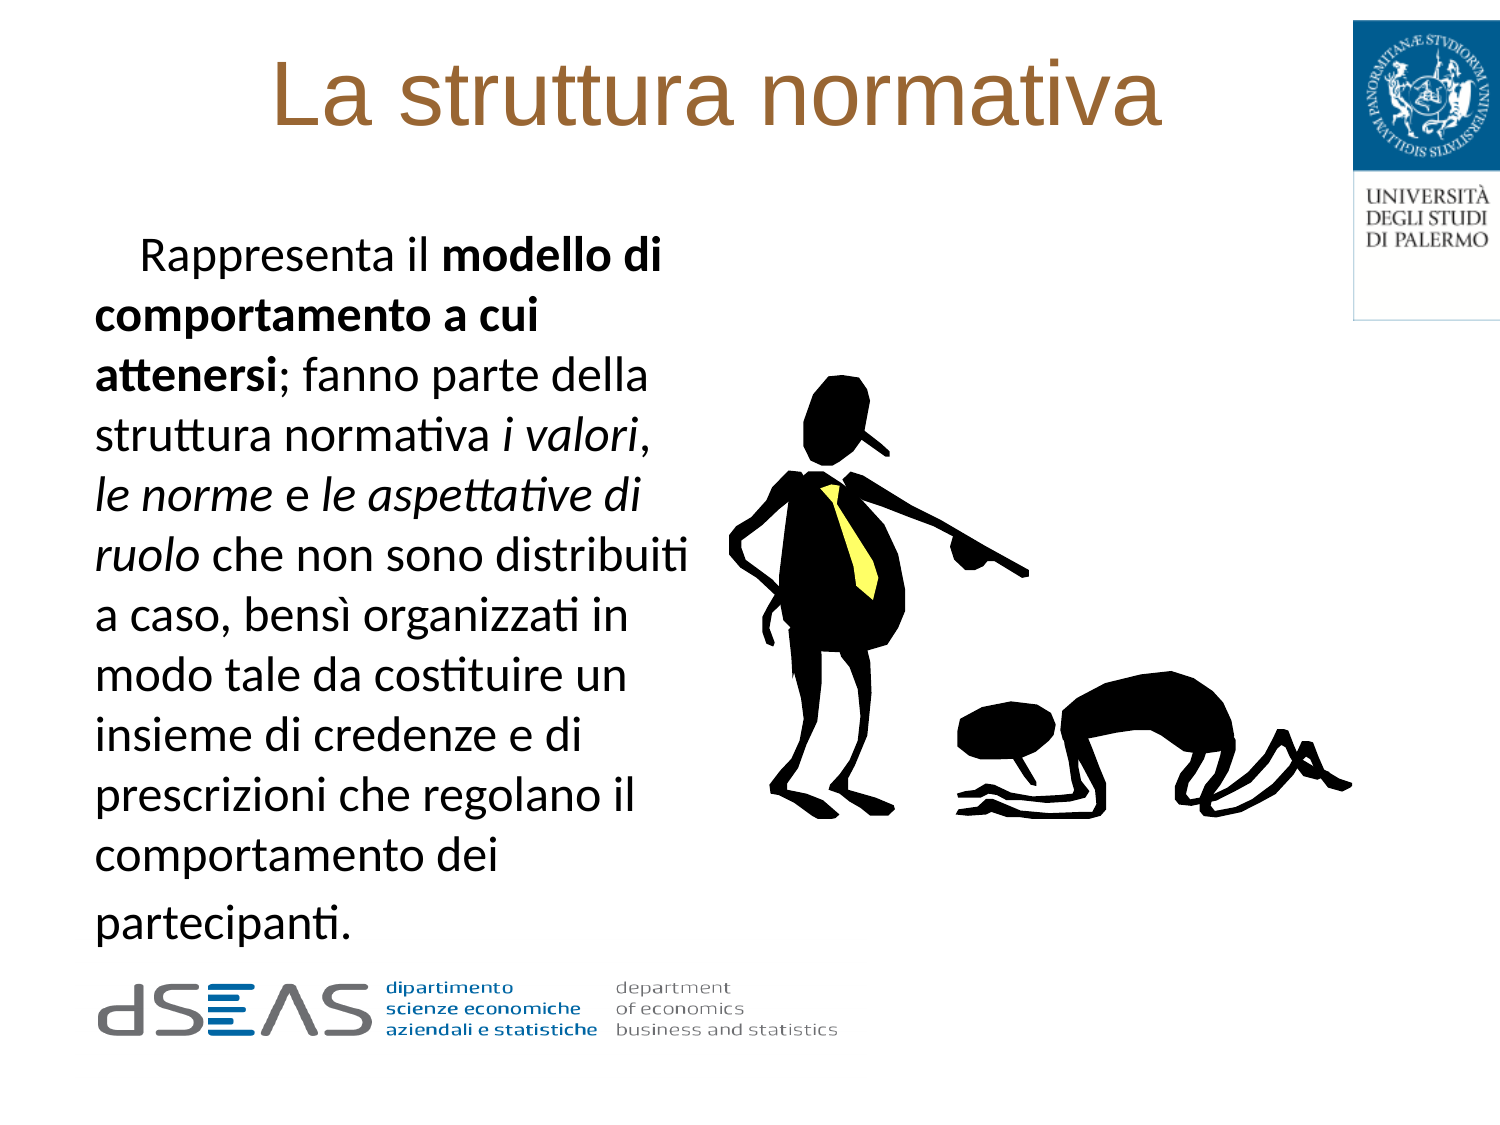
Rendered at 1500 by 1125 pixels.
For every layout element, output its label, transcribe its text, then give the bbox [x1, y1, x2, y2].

picture [1353, 20, 1500, 321]
text_box Rappresenta il modello di comportamento a cui attenersi; fanno parte della struttura normativa i valori, le norme e le aspettative di ruolo che non sono distribuiti a caso, bensì organizzati in modo tale da costituire un insieme di credenze e di prescrizioni che regolano il comportamento dei partecipanti. [79, 213, 705, 821]
picture [268, 928, 279, 936]
title La struttura normativa [79, 26, 1355, 156]
chart [729, 375, 1354, 821]
picture [184, 918, 197, 924]
picture [126, 928, 137, 936]
picture [244, 918, 256, 936]
picture [729, 375, 1353, 819]
picture [75, 916, 867, 1078]
picture [102, 918, 114, 936]
